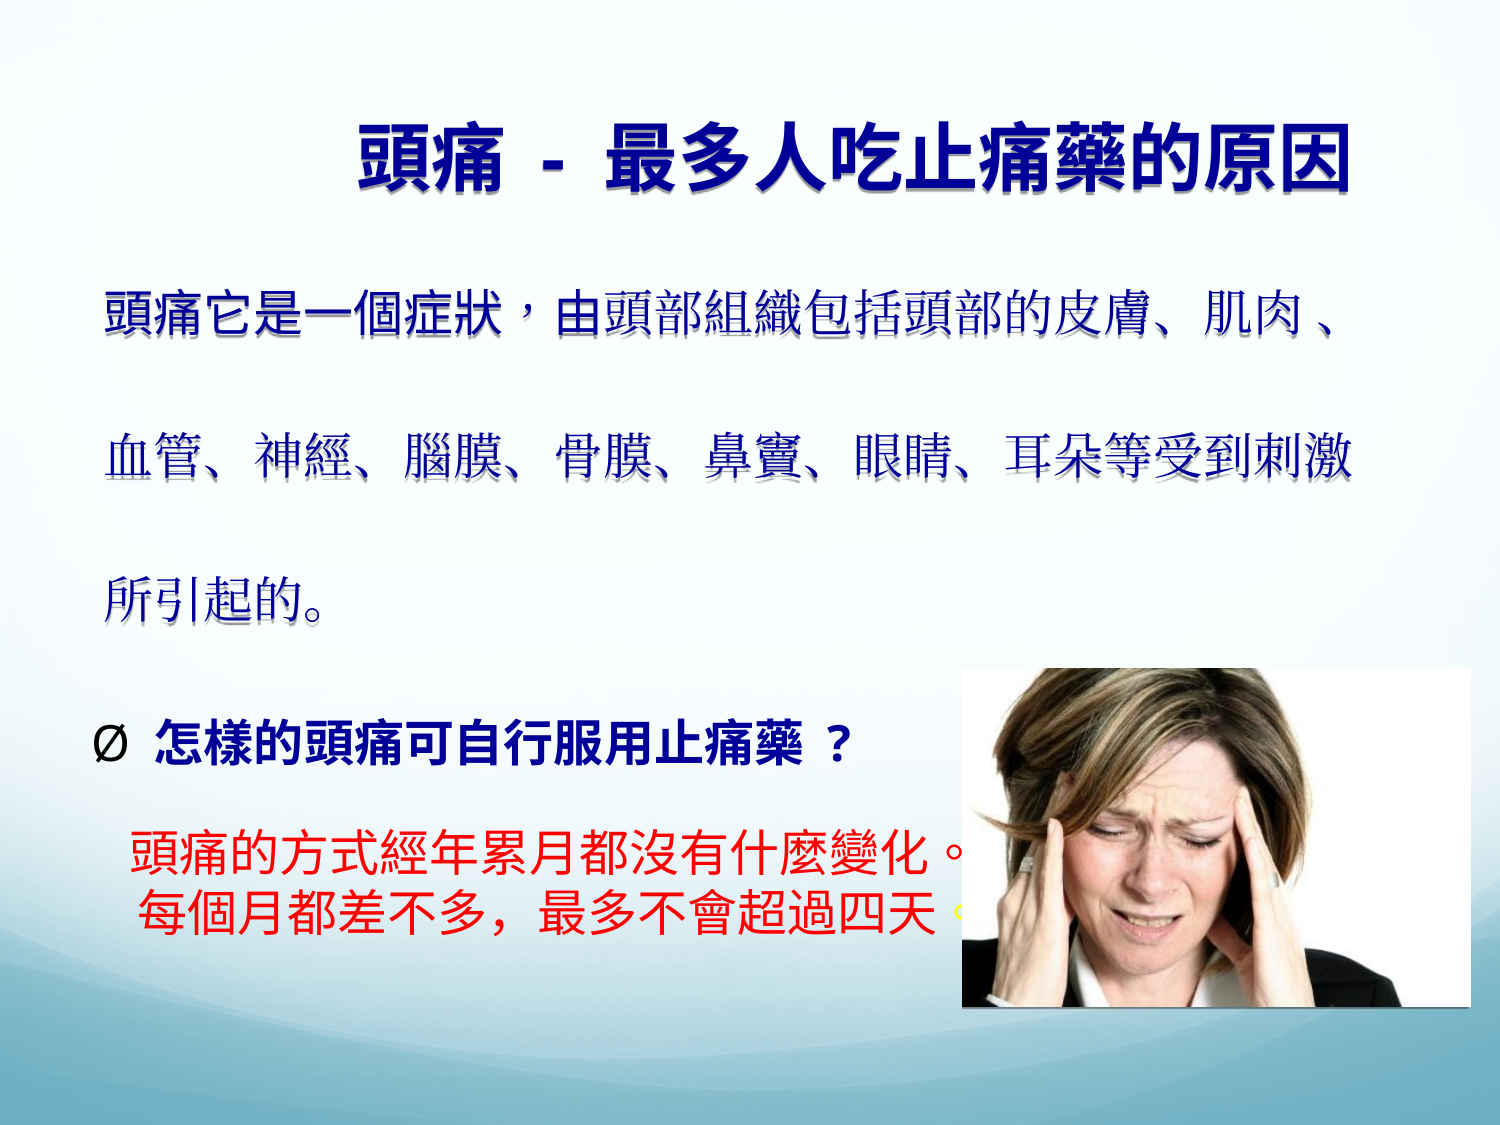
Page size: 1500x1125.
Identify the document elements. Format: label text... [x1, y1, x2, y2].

list 頭痛它是一個症狀，由頭部組織包括頭部的皮膚、肌肉 、 血管、神經、腦膜、骨膜、鼻竇、眼睛、耳朵等受到刺激 所引起的。 [88, 231, 1431, 704]
text_box 怎樣的頭痛可自行服用止痛藥 ? 頭痛的方式經年累月都沒有什麼變化。 每個月都差不多，最多不會超過四天。 [77, 704, 1003, 1125]
picture [962, 668, 1471, 1007]
title 頭痛 - 最多人吃止痛藥的原因 [0, 0, 1412, 201]
